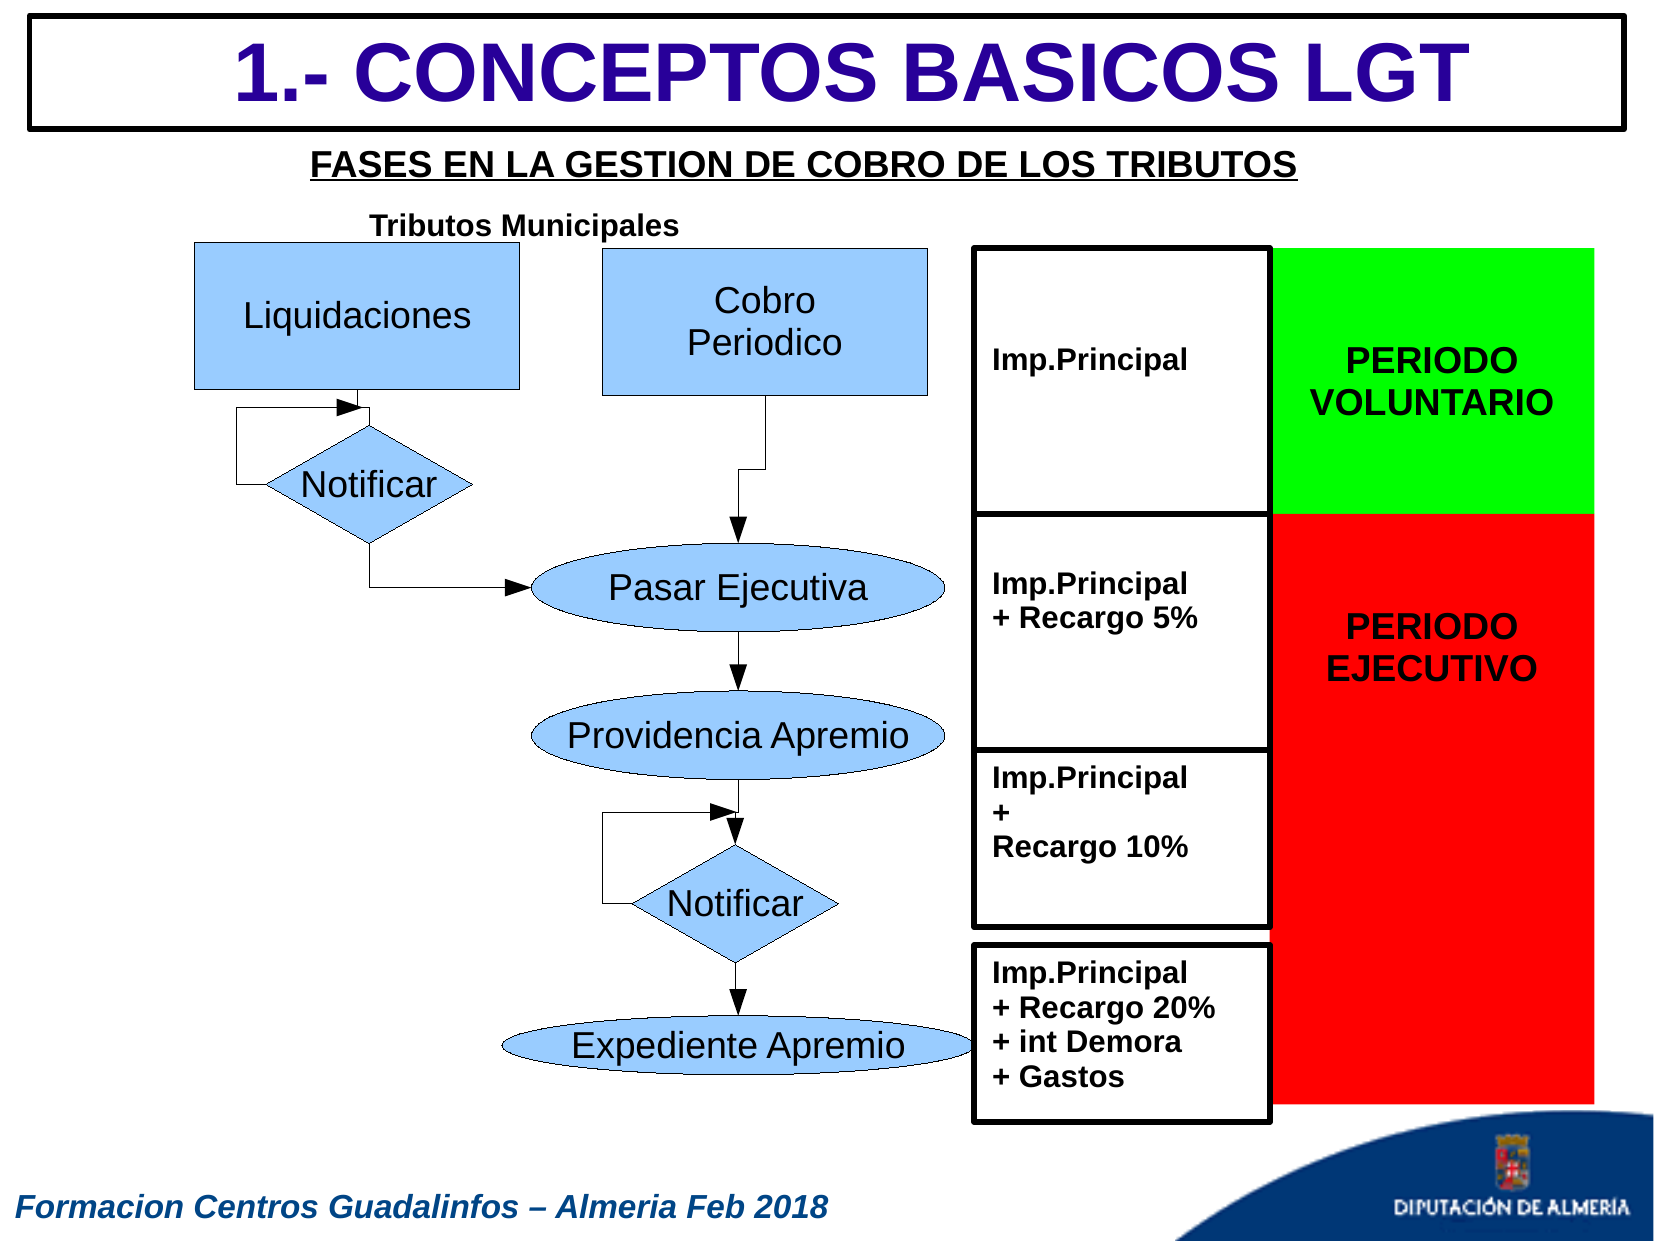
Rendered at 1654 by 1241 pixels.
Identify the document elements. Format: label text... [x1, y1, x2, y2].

text_box Notificar [632, 844, 839, 963]
text_box Cobro Periodico [602, 248, 928, 396]
text_box Providencia Apremio [531, 690, 945, 780]
text_box Notificar [266, 425, 473, 544]
text_box 1.- CONCEPTOS BASICOS LGT [29, 15, 1625, 130]
picture [1175, 1110, 1654, 1241]
text_box PERIODO VOLUNTARIO [1273, 248, 1595, 513]
text_box Imp.Principal + Recargo 5% [974, 517, 1270, 747]
text_box Pasar Ejecutiva [531, 543, 945, 632]
text_box FASES EN LA GESTION DE COBRO DE LOS TRIBUTOS [295, 135, 1477, 194]
text_box Liquidaciones [194, 242, 520, 390]
text_box Formacion Centros Guadalinfos – Almeria Feb 2018 [0, 1181, 845, 1234]
text_box Imp.Principal + Recargo 20% + int Demora + Gastos [974, 944, 1270, 1123]
text_box Tributos Municipales [354, 200, 1004, 252]
text_box Imp.Principal [974, 248, 1270, 514]
text_box Imp.Principal + Recargo 10% [974, 750, 1270, 928]
text_box Expediente Apremio [501, 1015, 971, 1075]
text_box PERIODO EJECUTIVO [1269, 513, 1595, 1105]
